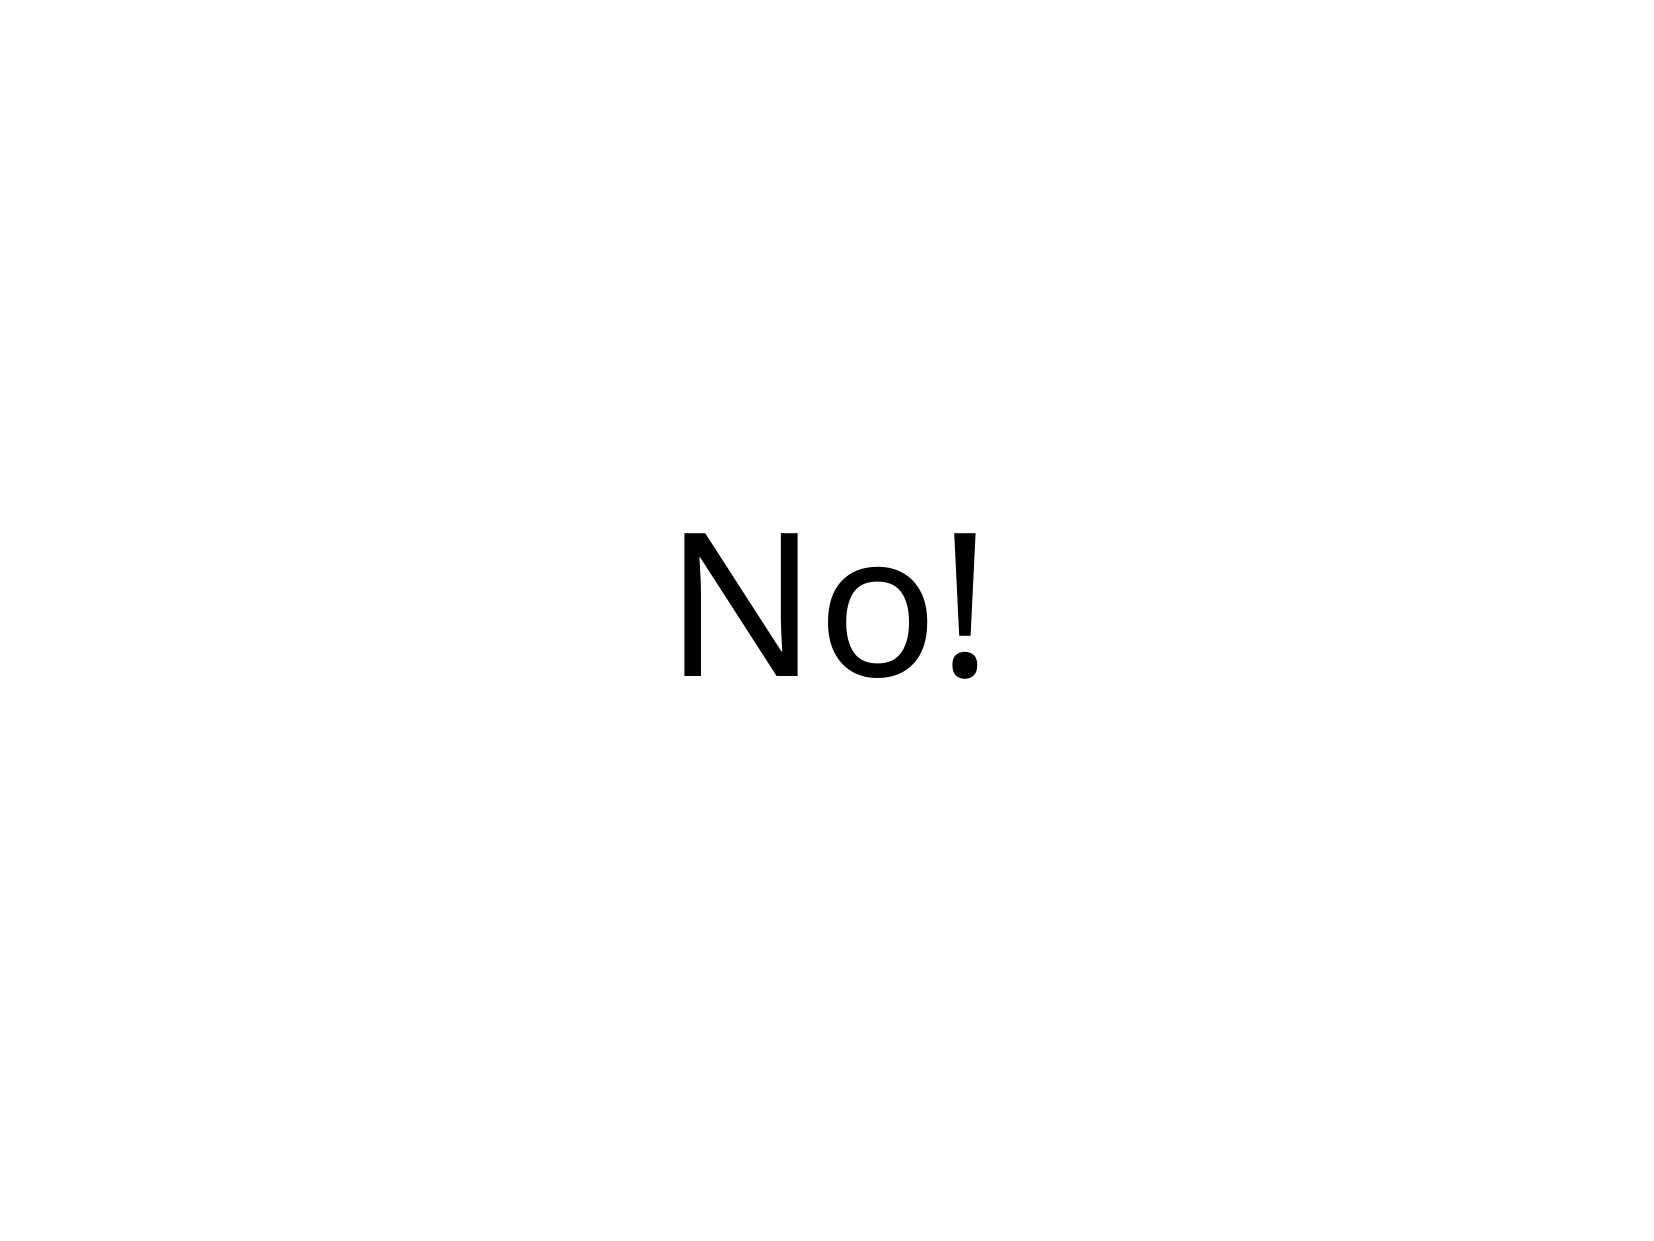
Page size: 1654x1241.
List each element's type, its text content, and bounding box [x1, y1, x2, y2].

text_box No! [677, 476, 981, 691]
